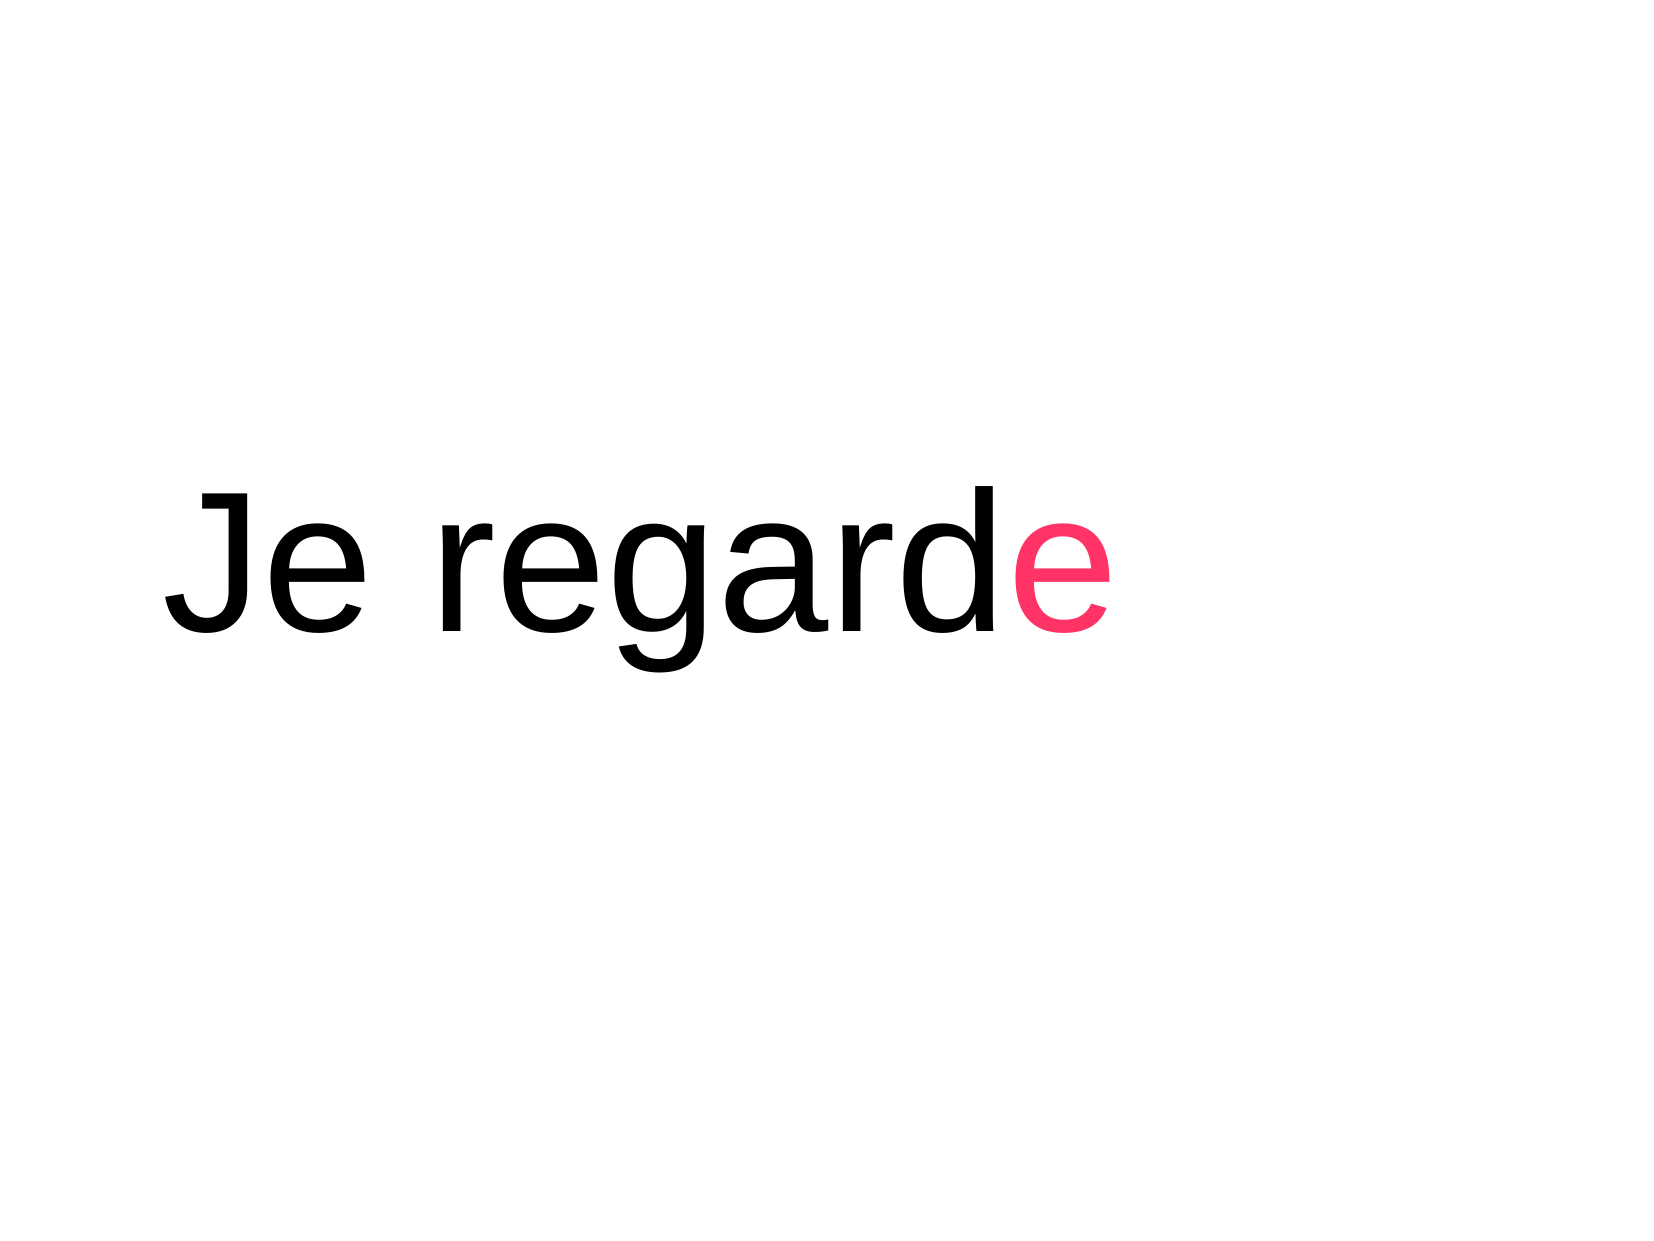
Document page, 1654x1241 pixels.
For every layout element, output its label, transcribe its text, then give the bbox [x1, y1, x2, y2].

text_box Je regarde [147, 442, 1418, 682]
